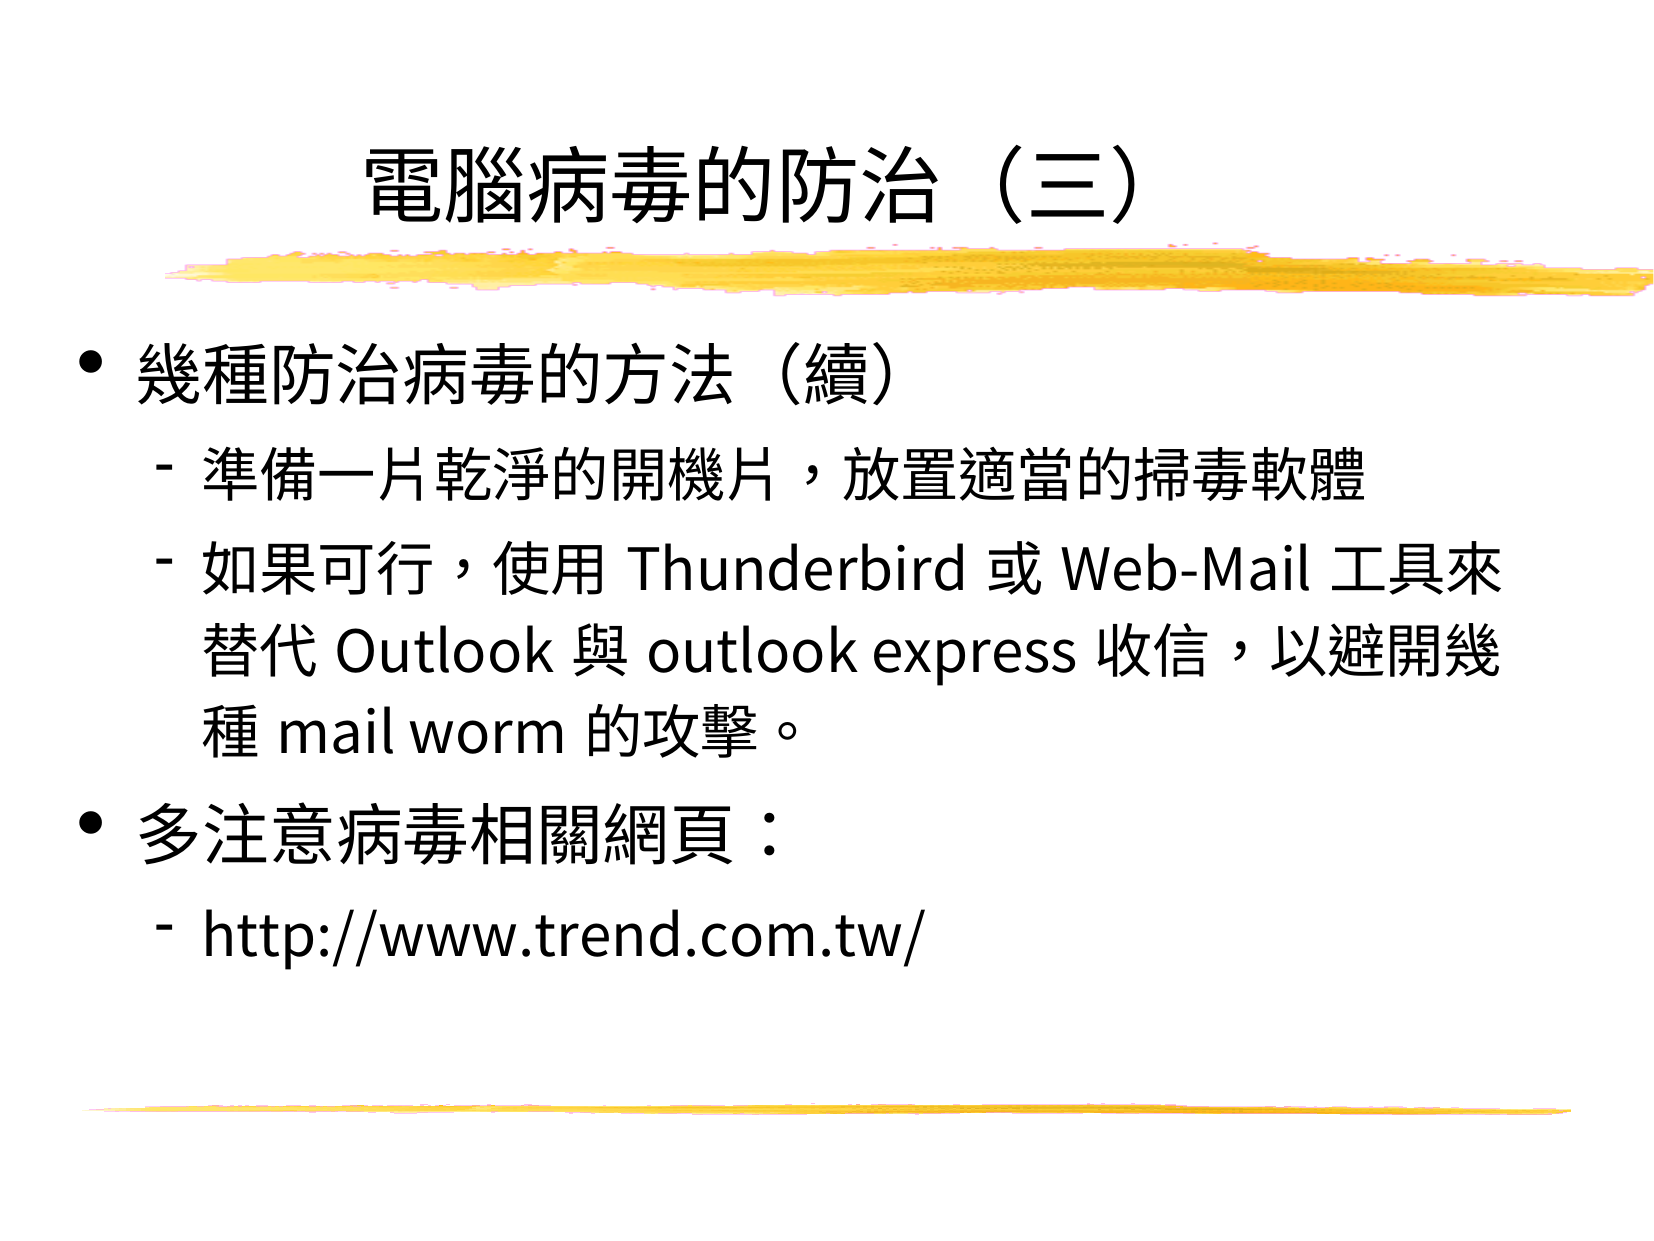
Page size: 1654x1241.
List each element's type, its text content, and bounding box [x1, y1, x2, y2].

picture [165, 237, 1654, 308]
list 幾種防治病毒的方法（續） 準備一片乾淨的開機片，放置適當的掃毒軟體 如果可行，使用Thunderbird或Web-Mail工具來替代Outlook與outlook express收信，以避開幾種mail worm的攻擊。 多注意病毒相關網頁： http://www.trend.com.tw/ [64, 316, 1530, 1149]
title 電腦病毒的防治（三） [73, 41, 1479, 249]
picture [1530, 1102, 1571, 1117]
